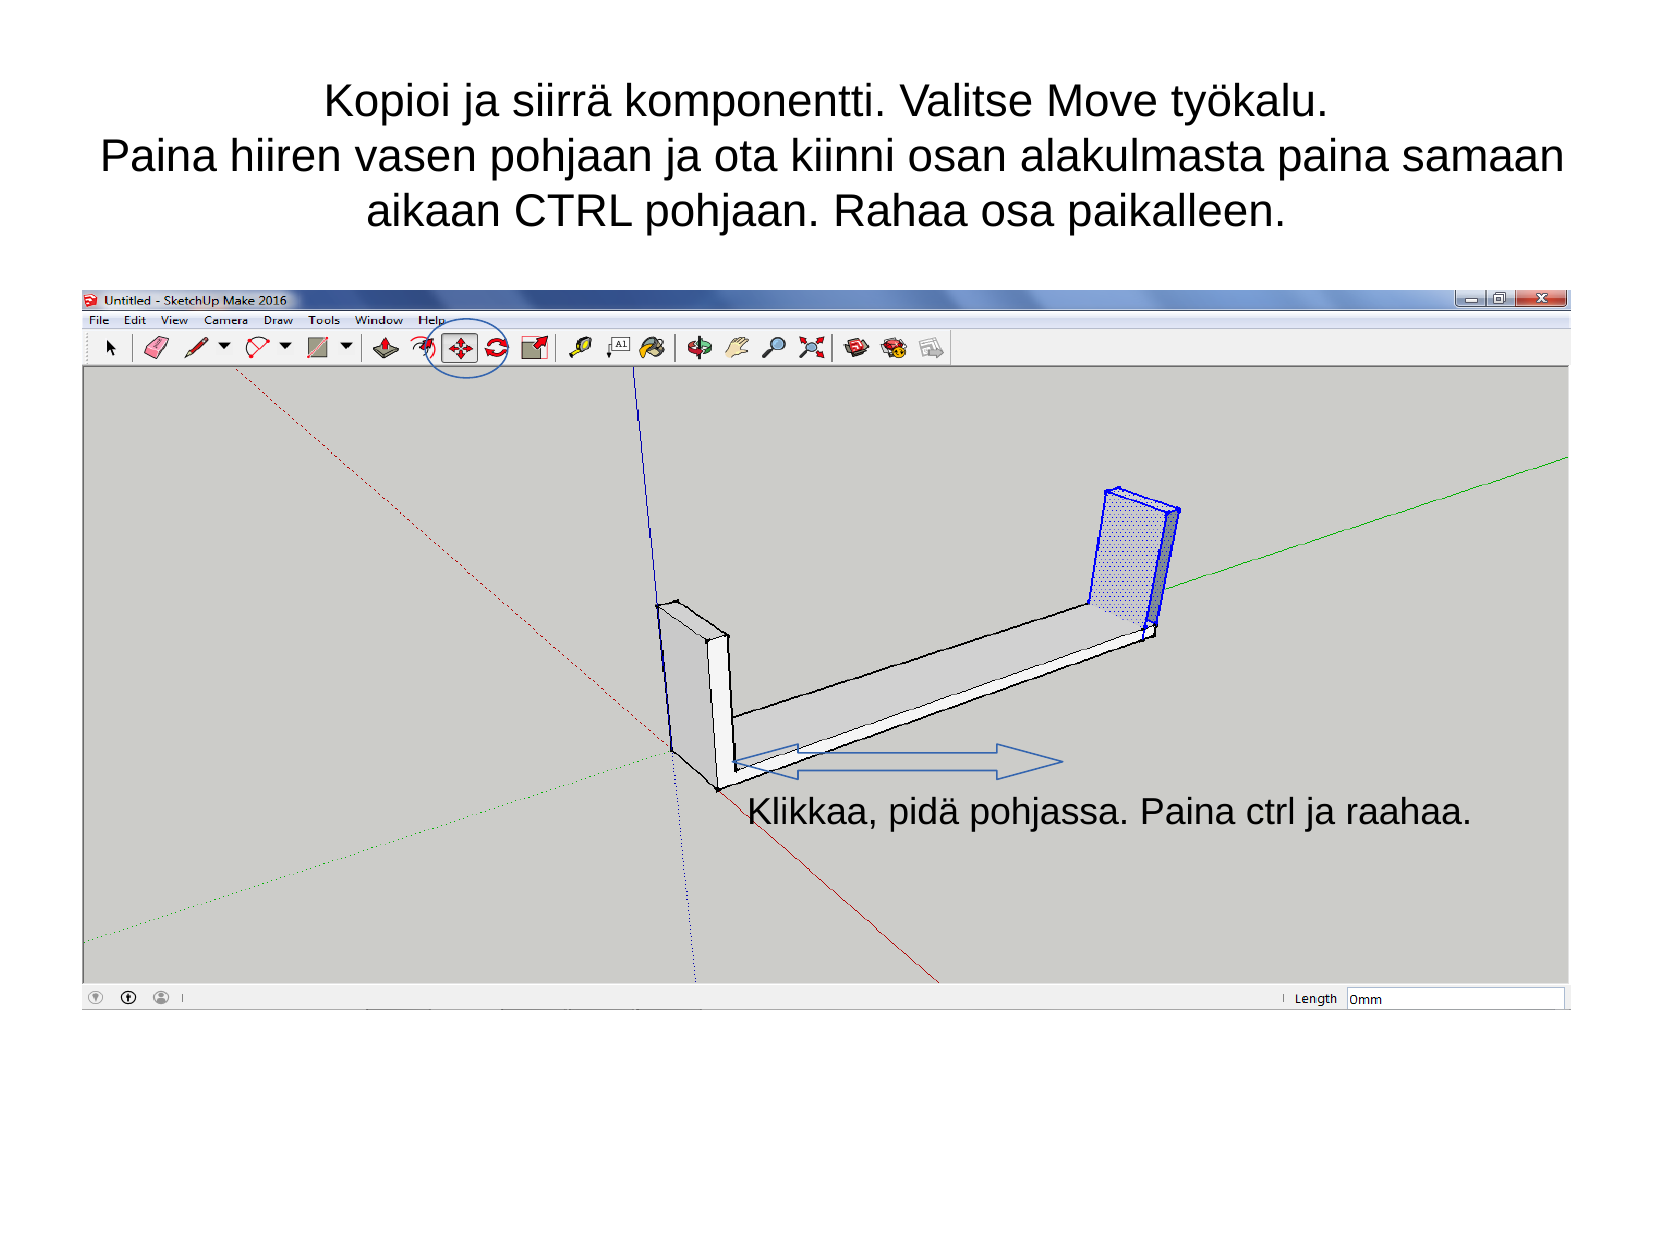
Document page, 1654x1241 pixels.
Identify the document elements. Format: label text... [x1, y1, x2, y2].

picture [738, 746, 1057, 778]
text_box Kopioi ja siirrä komponentti. Valitse Move työkalu. Paina hiiren vasen pohjaan ja ota kiinni osan alakulmasta paina samaan aikaan CTRL pohjaan. Rahaa osa paikalleen. [82, 49, 1571, 257]
picture [82, 290, 1571, 1010]
text_box Klikkaa, pidä pohjassa. Paina ctrl ja raahaa. [732, 779, 1488, 1063]
picture [799, 772, 996, 779]
